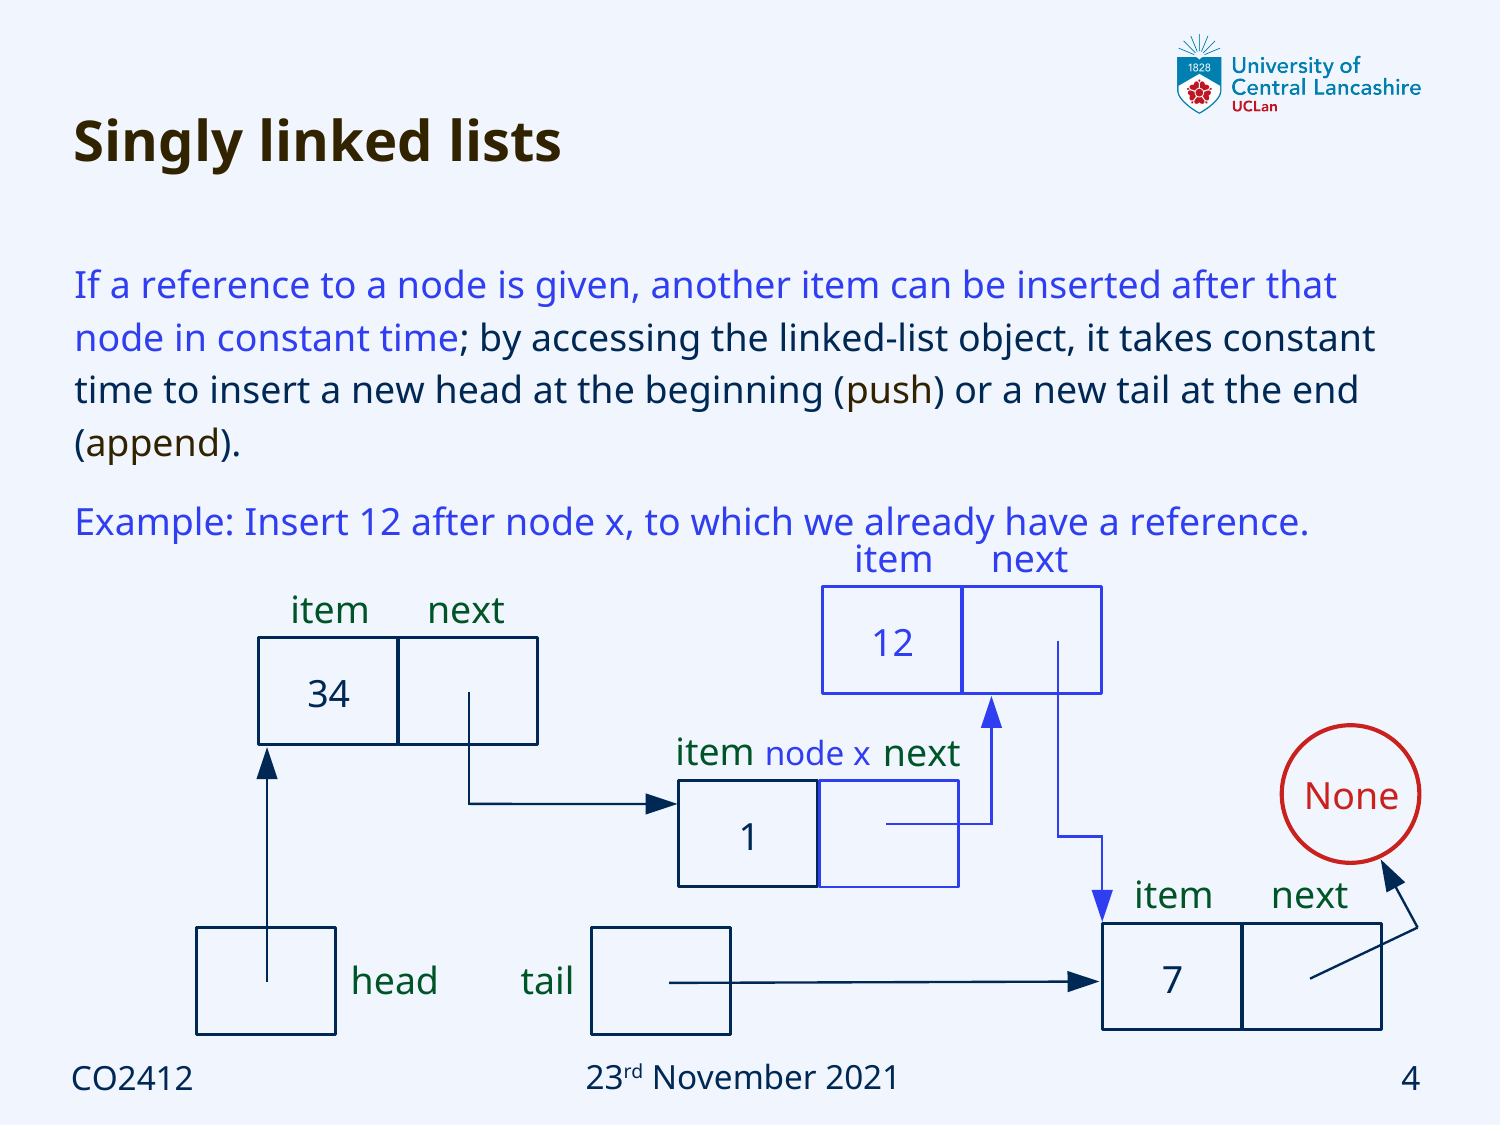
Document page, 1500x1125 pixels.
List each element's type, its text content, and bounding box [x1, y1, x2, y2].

text_box node x [716, 724, 919, 780]
picture [1177, 34, 1421, 93]
text_box next [969, 527, 1091, 588]
text_box tail [486, 949, 609, 1010]
text_box head [334, 949, 456, 1010]
text_box next [861, 721, 983, 781]
text_box 12 [840, 611, 946, 672]
text_box item [833, 527, 955, 588]
text_box item [1113, 863, 1235, 924]
text_box next [405, 578, 527, 639]
text_box 1 [696, 805, 802, 866]
text_box 7 [1120, 948, 1226, 1009]
text_box item [269, 578, 391, 639]
text_box If a reference to a node is given, another item can be inserted after that node in constant time; by accessing the linked-list object, it takes constant time to insert a new head at the beginning (push) or a new tail at the end (append). Example: Insert 12 after node x, to which we already have a reference. [59, 246, 1441, 523]
text_box next [1249, 863, 1371, 924]
text_box item [654, 721, 776, 781]
text_box None [1284, 764, 1420, 825]
title Singly linked lists [58, 93, 1475, 186]
text_box 34 [276, 662, 382, 723]
